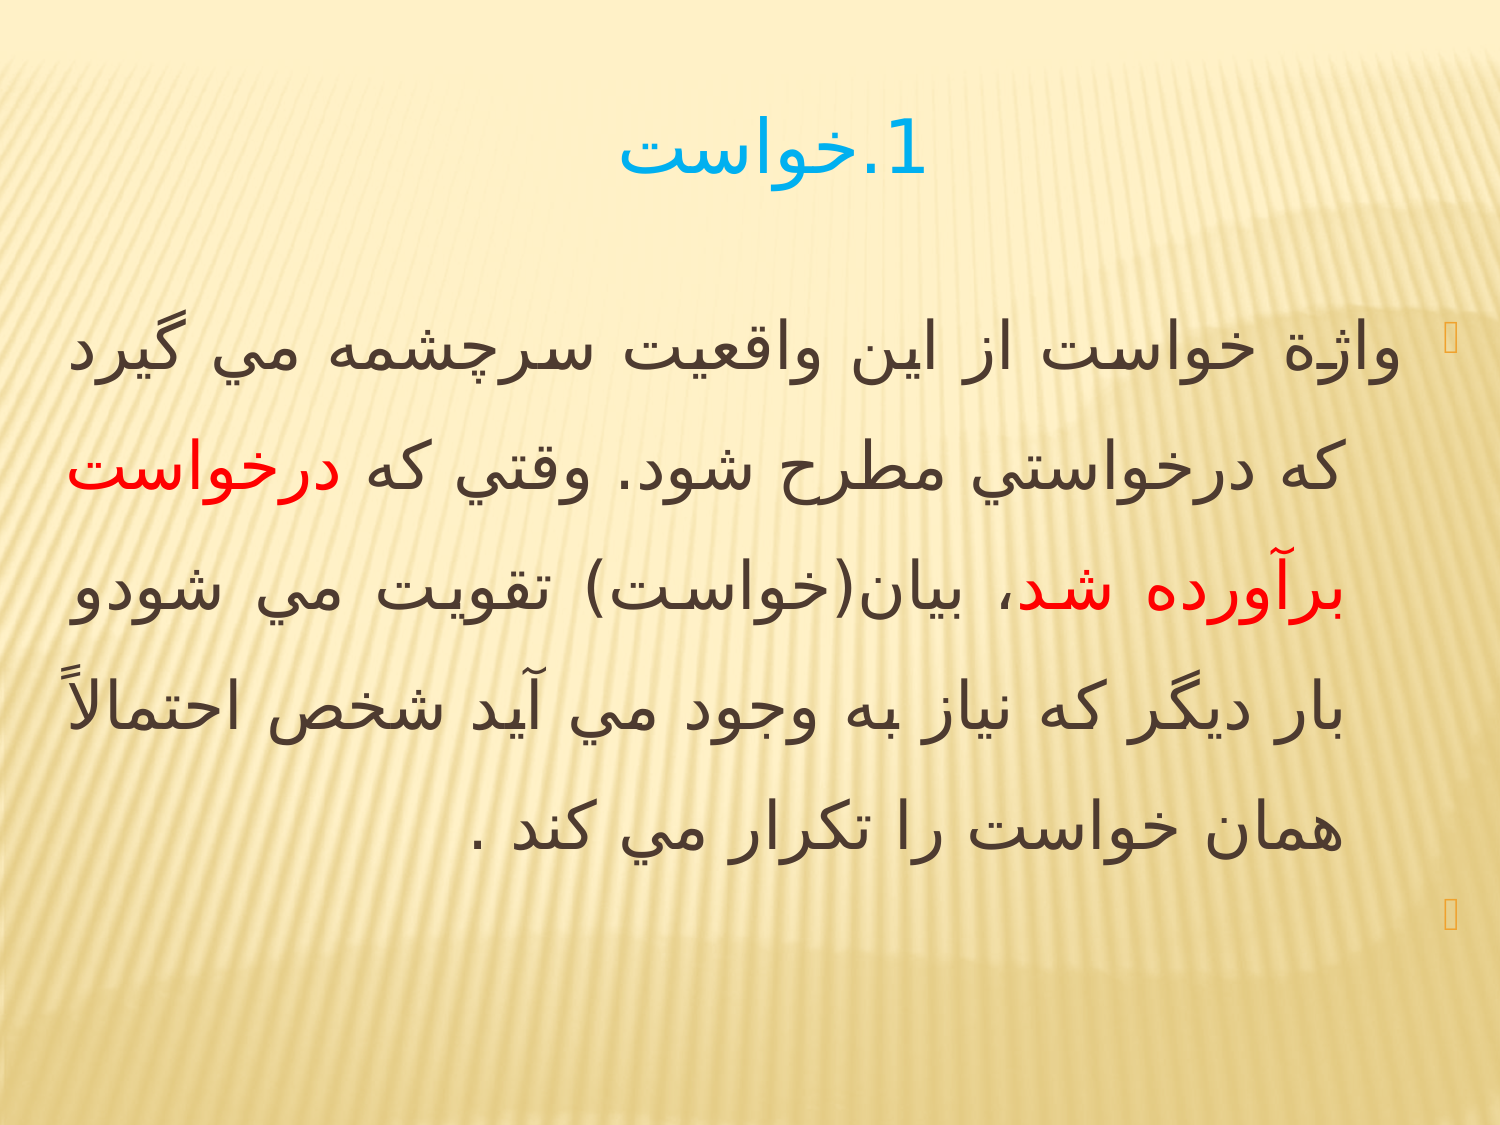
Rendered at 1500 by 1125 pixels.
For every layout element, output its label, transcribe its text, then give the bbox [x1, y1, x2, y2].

title 1.خواست [50, 75, 1476, 213]
list واژة خواست از اين واقعيت سرچشمه مي گيرد كه درخواستي مطرح شود. وقتي كه درخواست برآورده شد، بيان(خواست) تقويت مي شودو بار ديگر كه نياز به وجود مي آيد شخص احتمالاً همان خواست را تكرار مي كند . [50, 254, 1476, 998]
